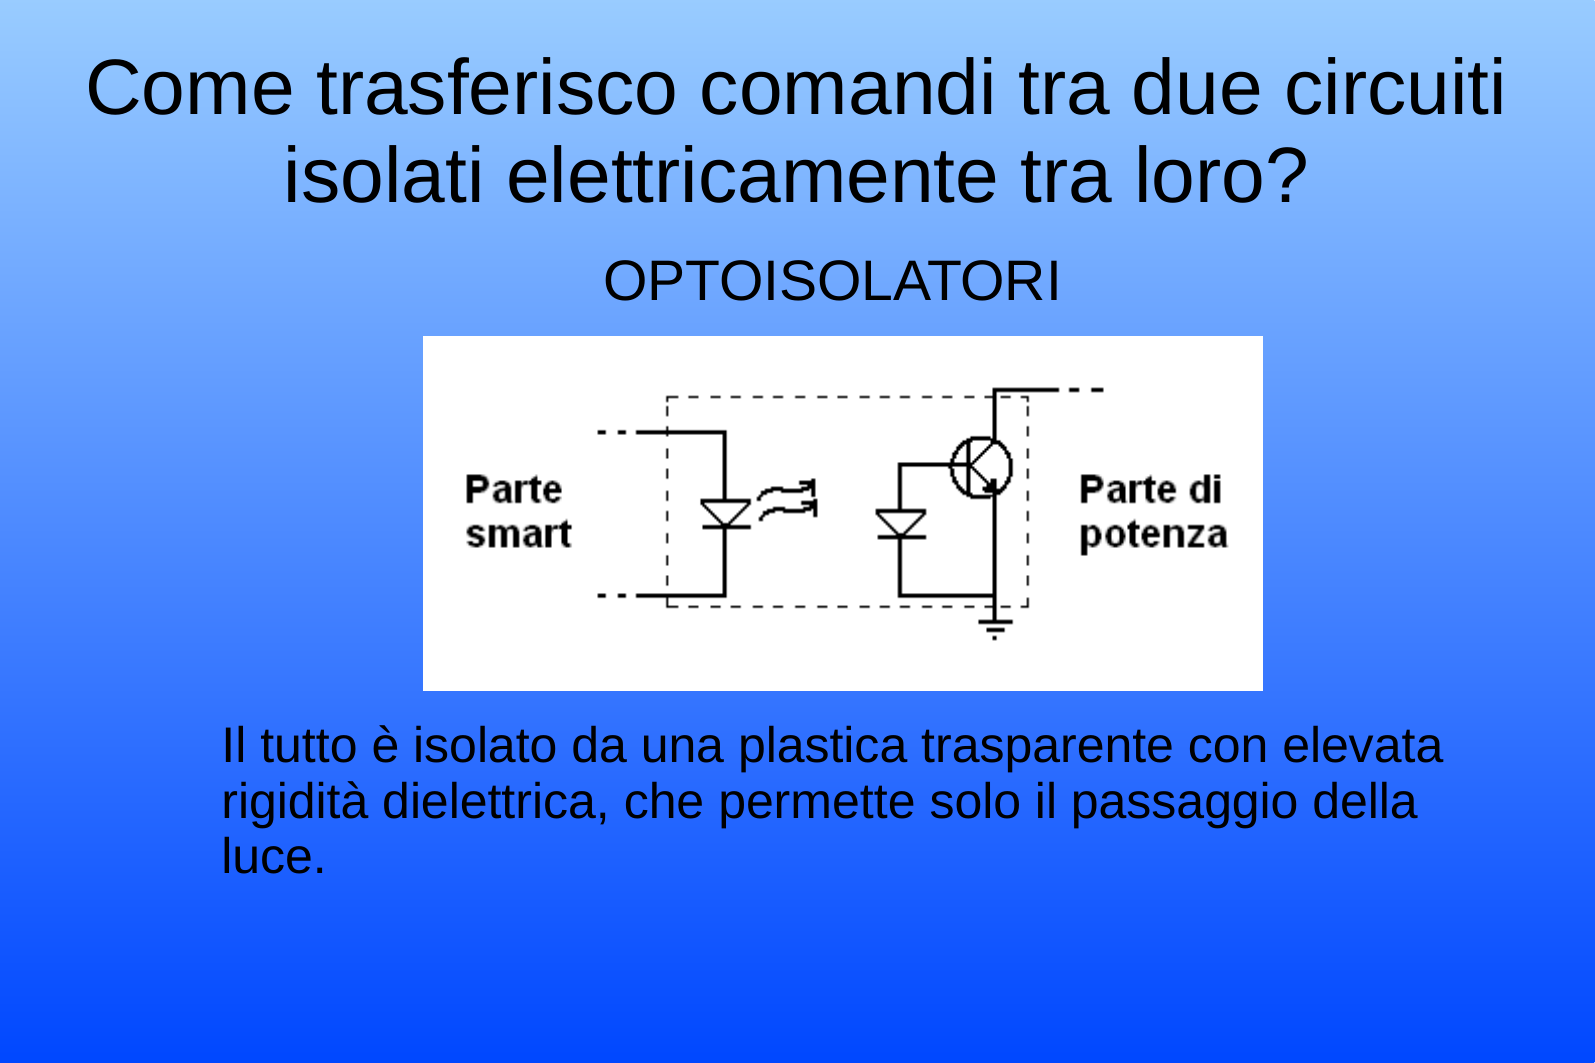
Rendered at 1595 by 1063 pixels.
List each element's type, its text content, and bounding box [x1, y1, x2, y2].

title Come trasferisco comandi tra due circuiti isolati elettricamente tra loro? [79, 42, 1515, 220]
picture [423, 336, 1263, 691]
list OPTOISOLATORI Il tutto è isolato da una plastica trasparente con elevata rigidità dielettrica, che permette solo il passaggio della luce. [79, 248, 1515, 951]
